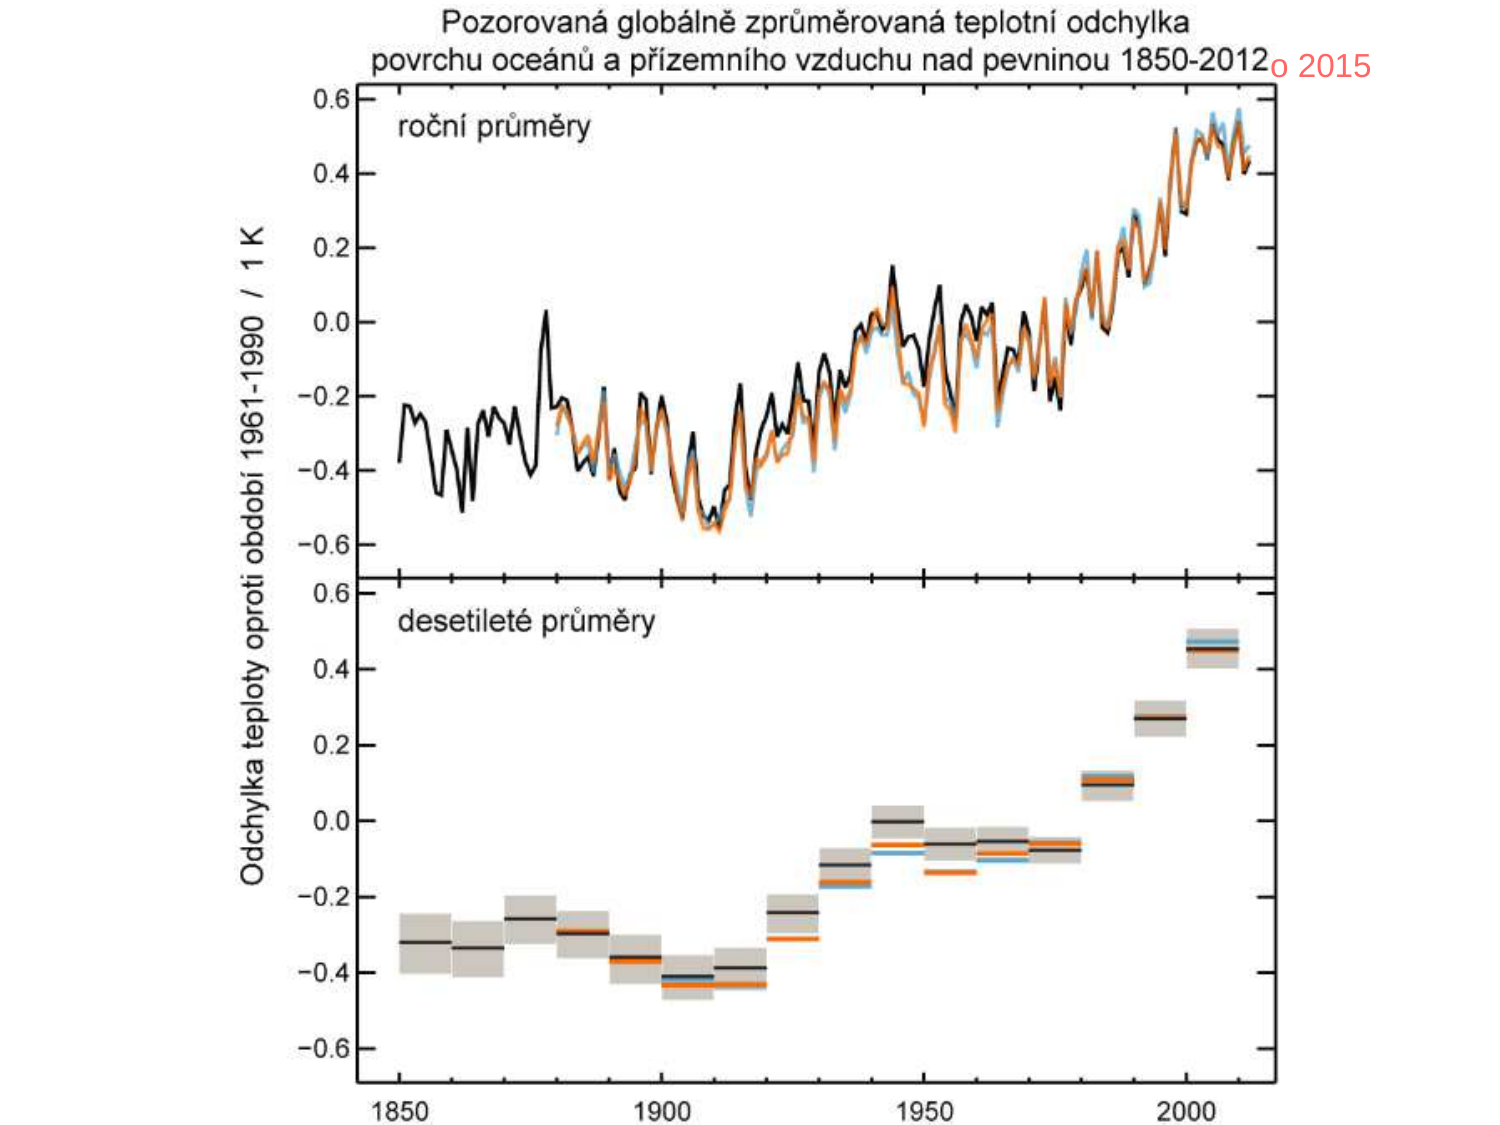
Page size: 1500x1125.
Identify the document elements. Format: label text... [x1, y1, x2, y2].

picture [234, 4, 1280, 1125]
title o 2015 [1267, 46, 1375, 88]
